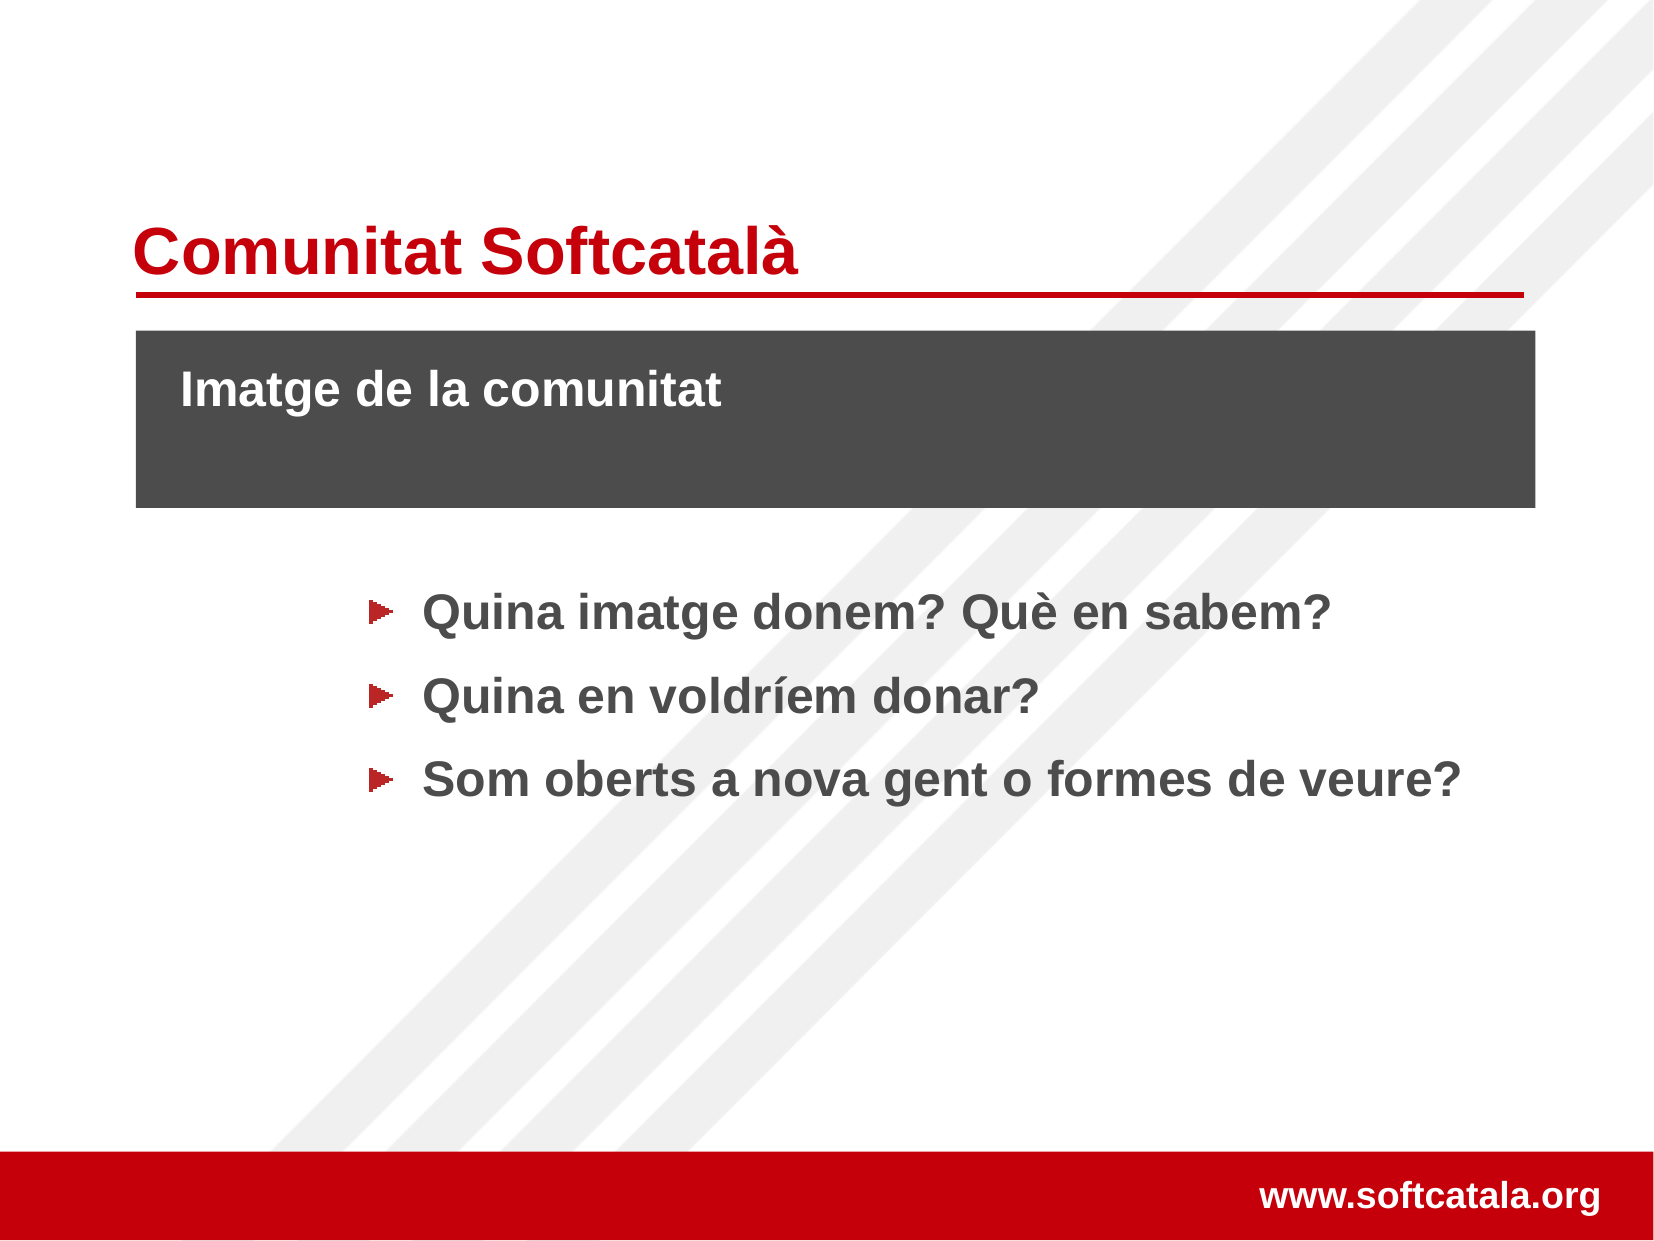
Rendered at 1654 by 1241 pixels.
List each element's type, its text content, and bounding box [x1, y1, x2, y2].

text_box www.softcatala.org [0, 1151, 1654, 1241]
text_box [135, 330, 1536, 508]
text_box Comunitat Softcatalà [118, 206, 1501, 297]
picture [0, 0, 1654, 1151]
text_box Imatge de la comunitat [165, 354, 1506, 549]
text_box Quina imatge donem? Què en sabem? Quina en voldríem donar? Som oberts a nova gent o formes de veure? [118, 549, 1536, 788]
